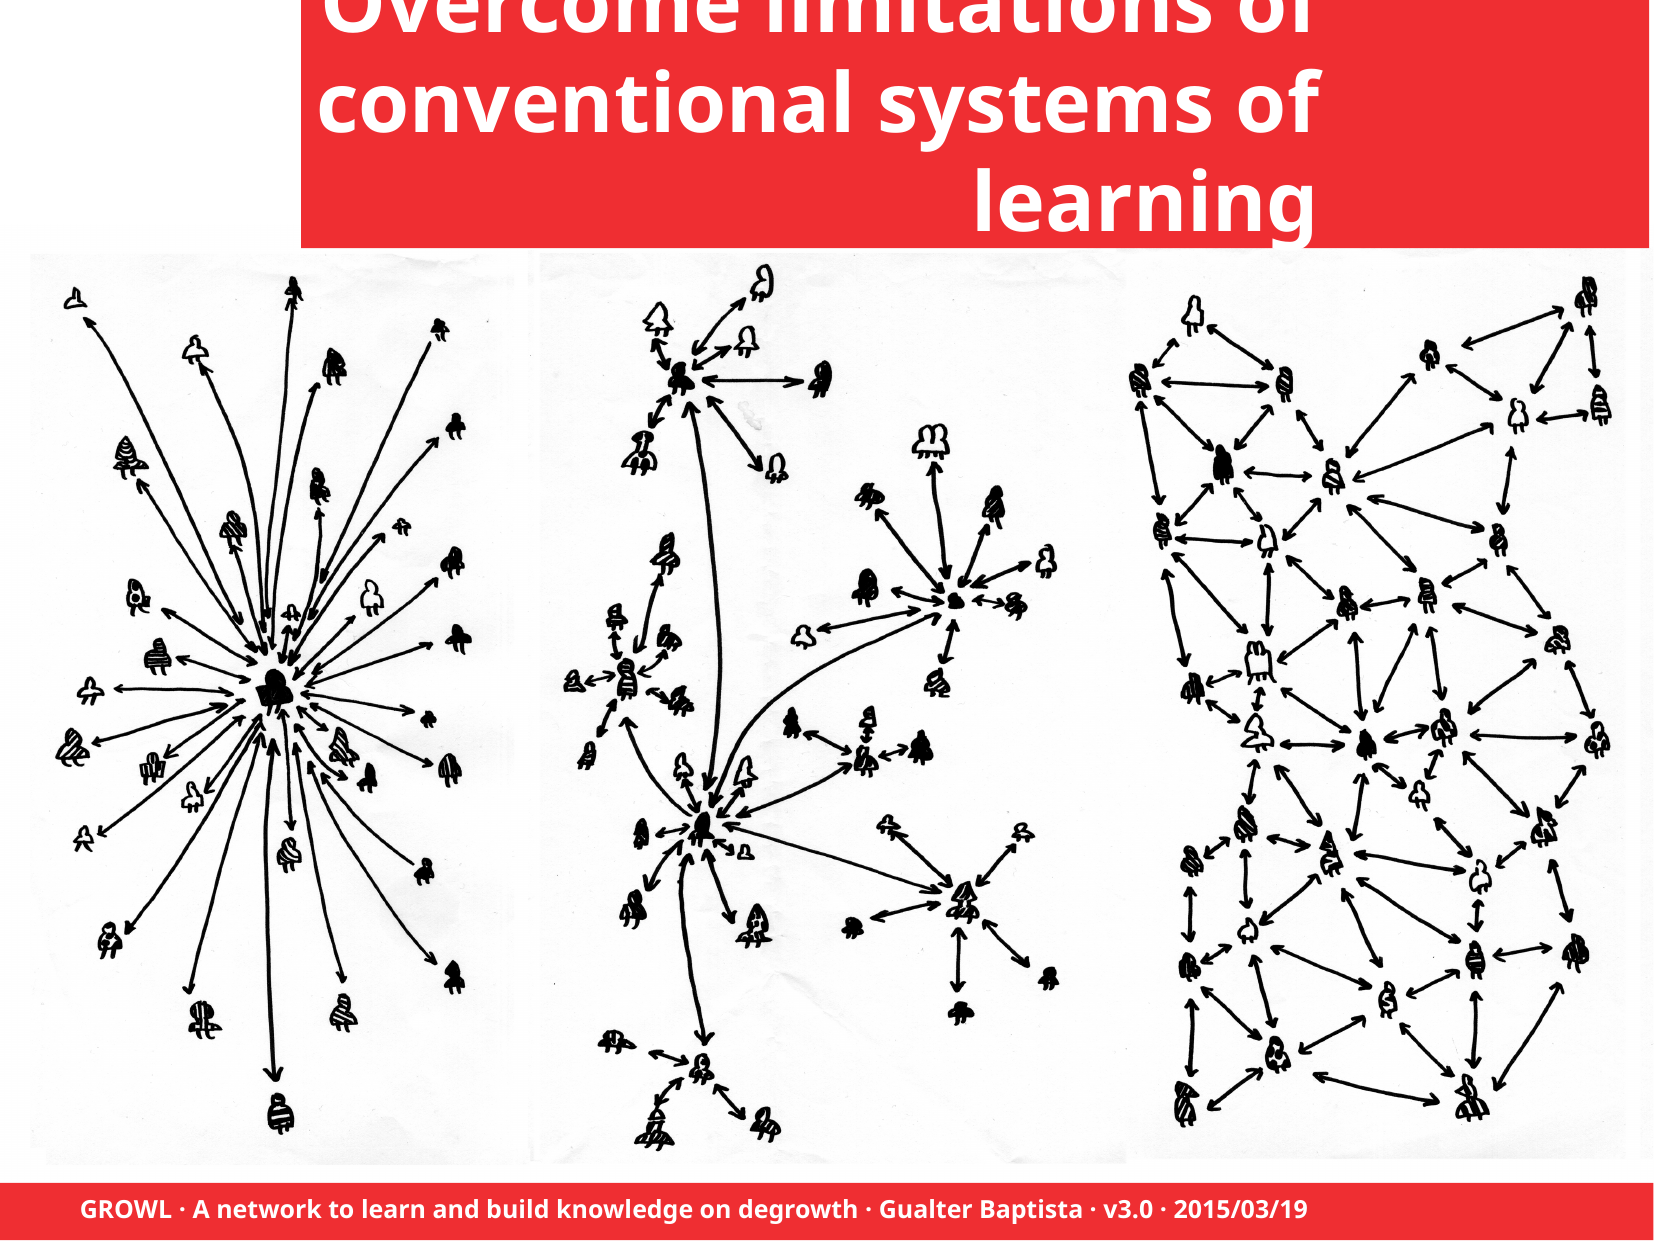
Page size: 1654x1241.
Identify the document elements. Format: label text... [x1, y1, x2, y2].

title Overcome limitations of conventional systems of learning [301, 49, 1650, 249]
picture [0, 224, 1654, 1182]
